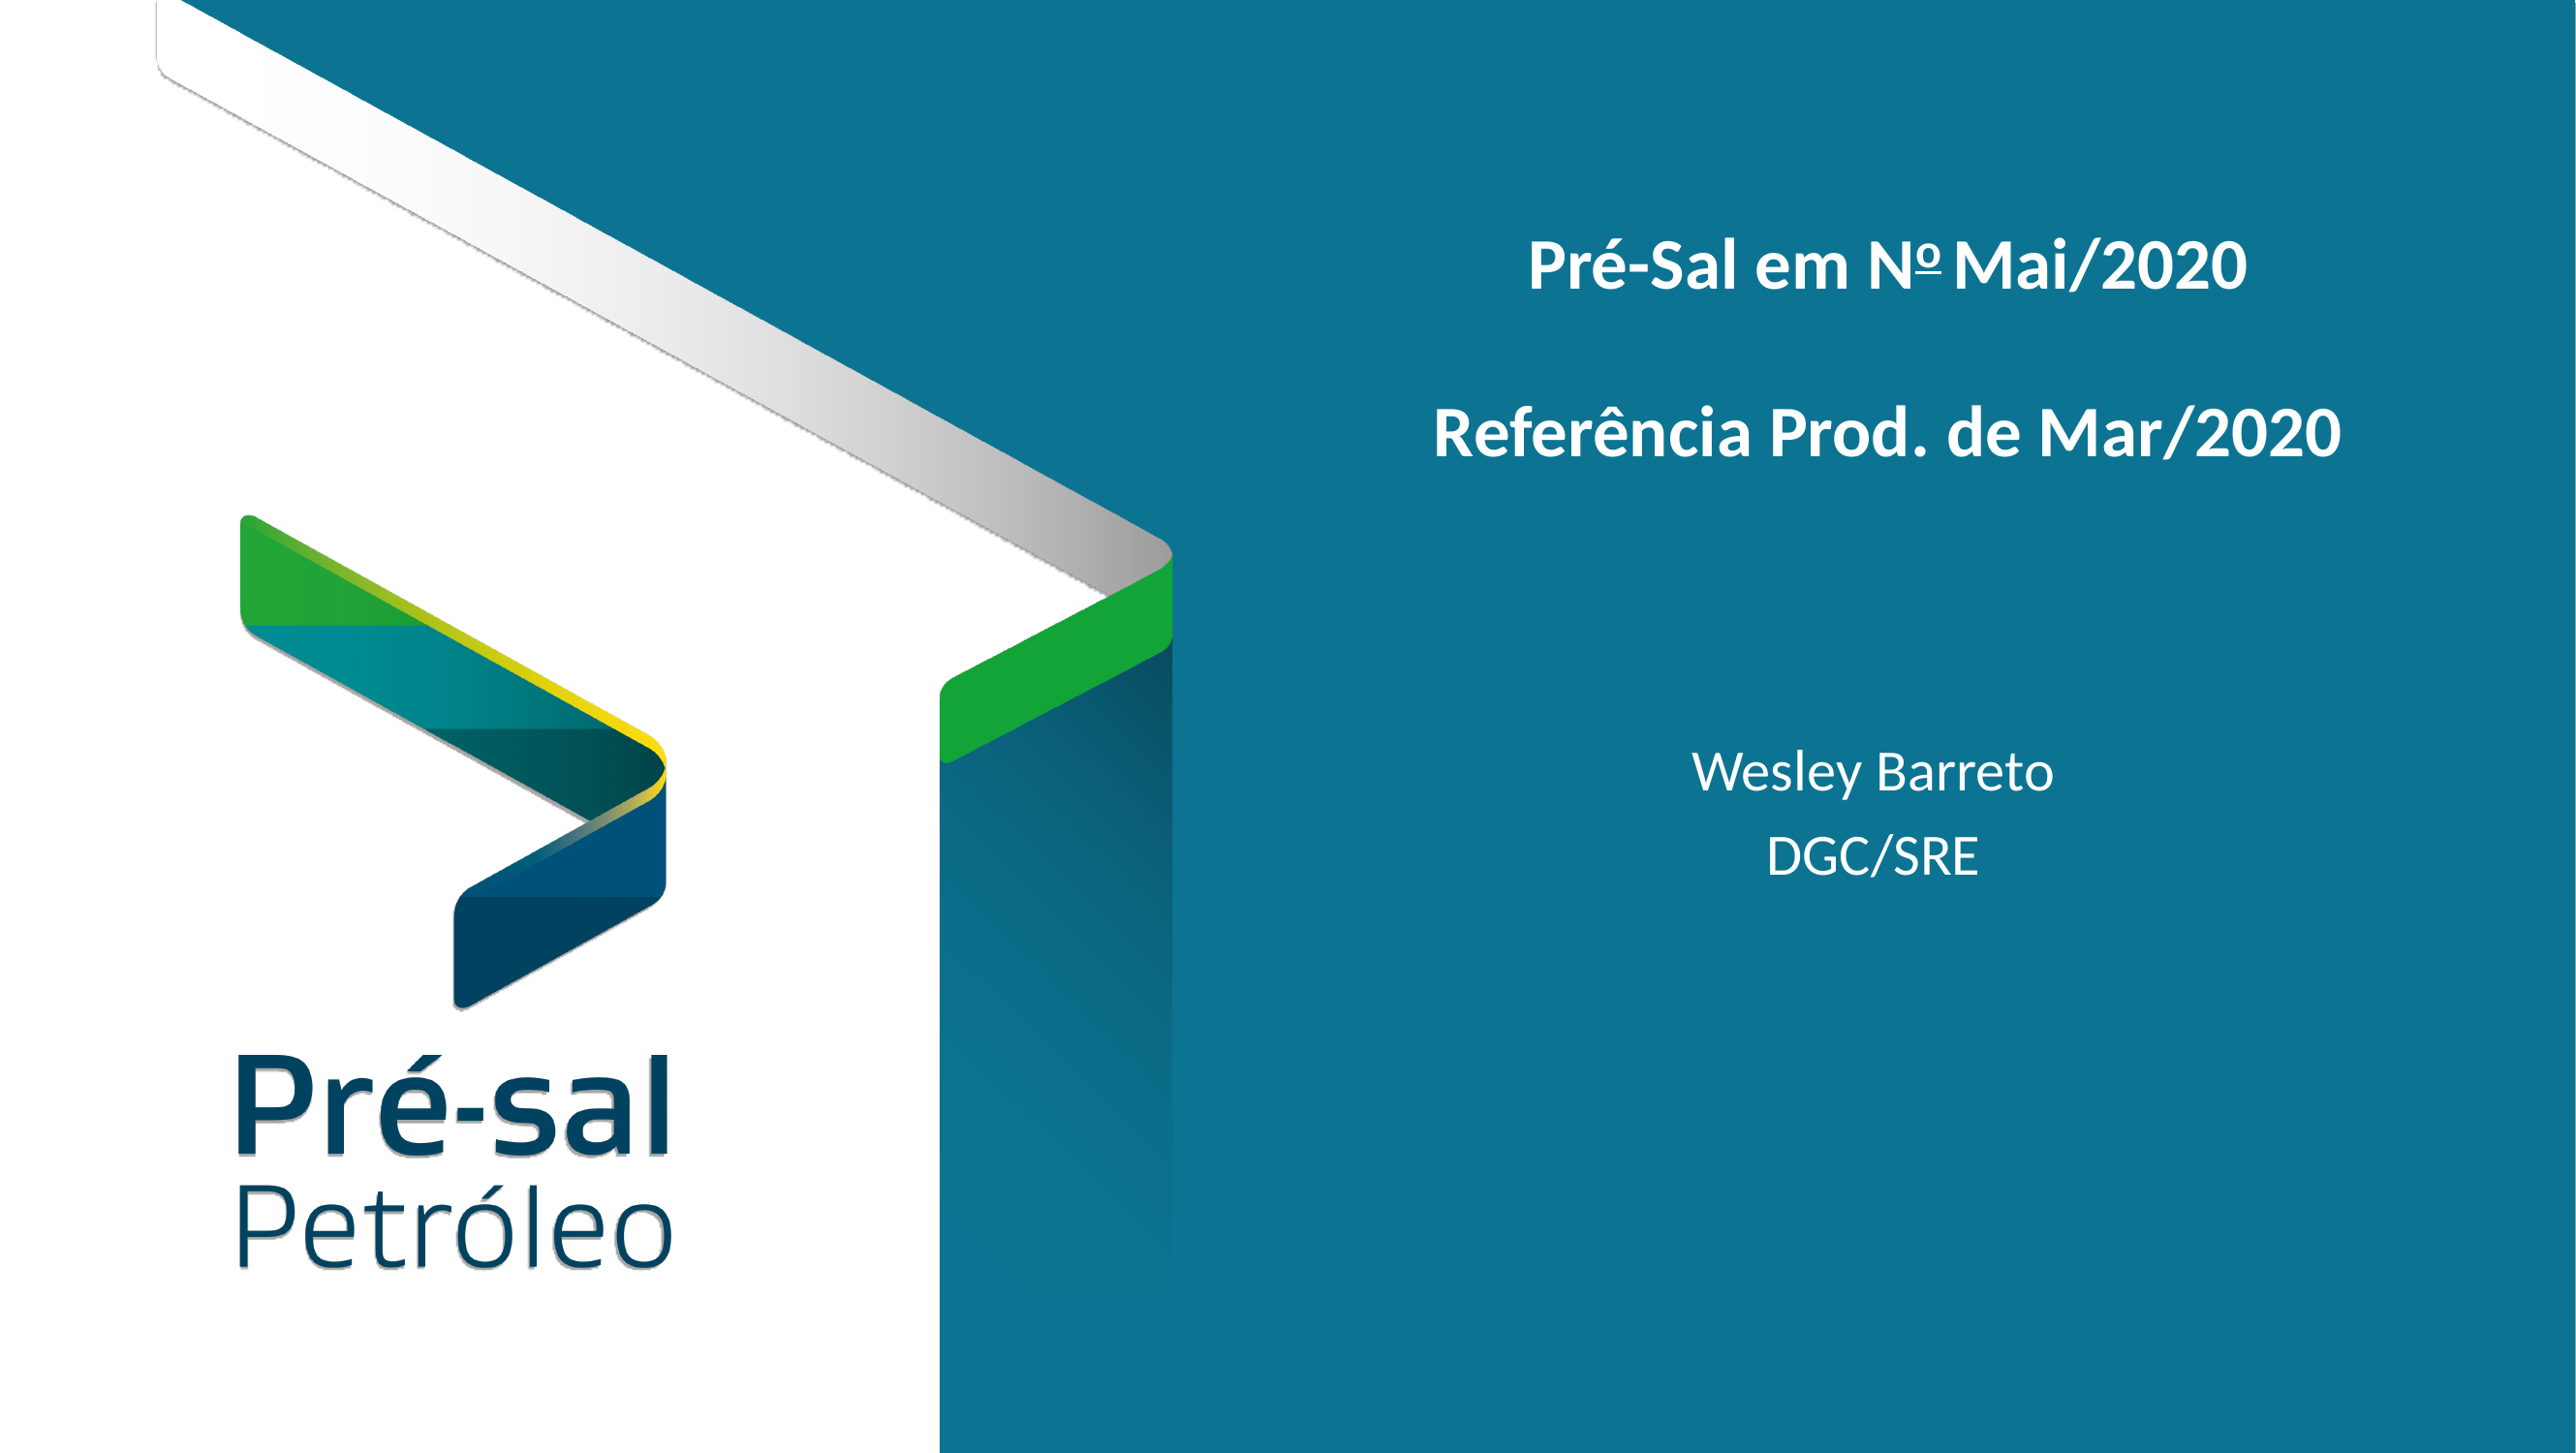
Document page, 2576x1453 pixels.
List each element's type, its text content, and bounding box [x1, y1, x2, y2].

text_box Wesley Barreto DGC/SRE [1344, 685, 2404, 934]
text_box Pré-Sal em No Mai/2020 Referência Prod. de Mar/2020 [1282, 195, 2495, 572]
